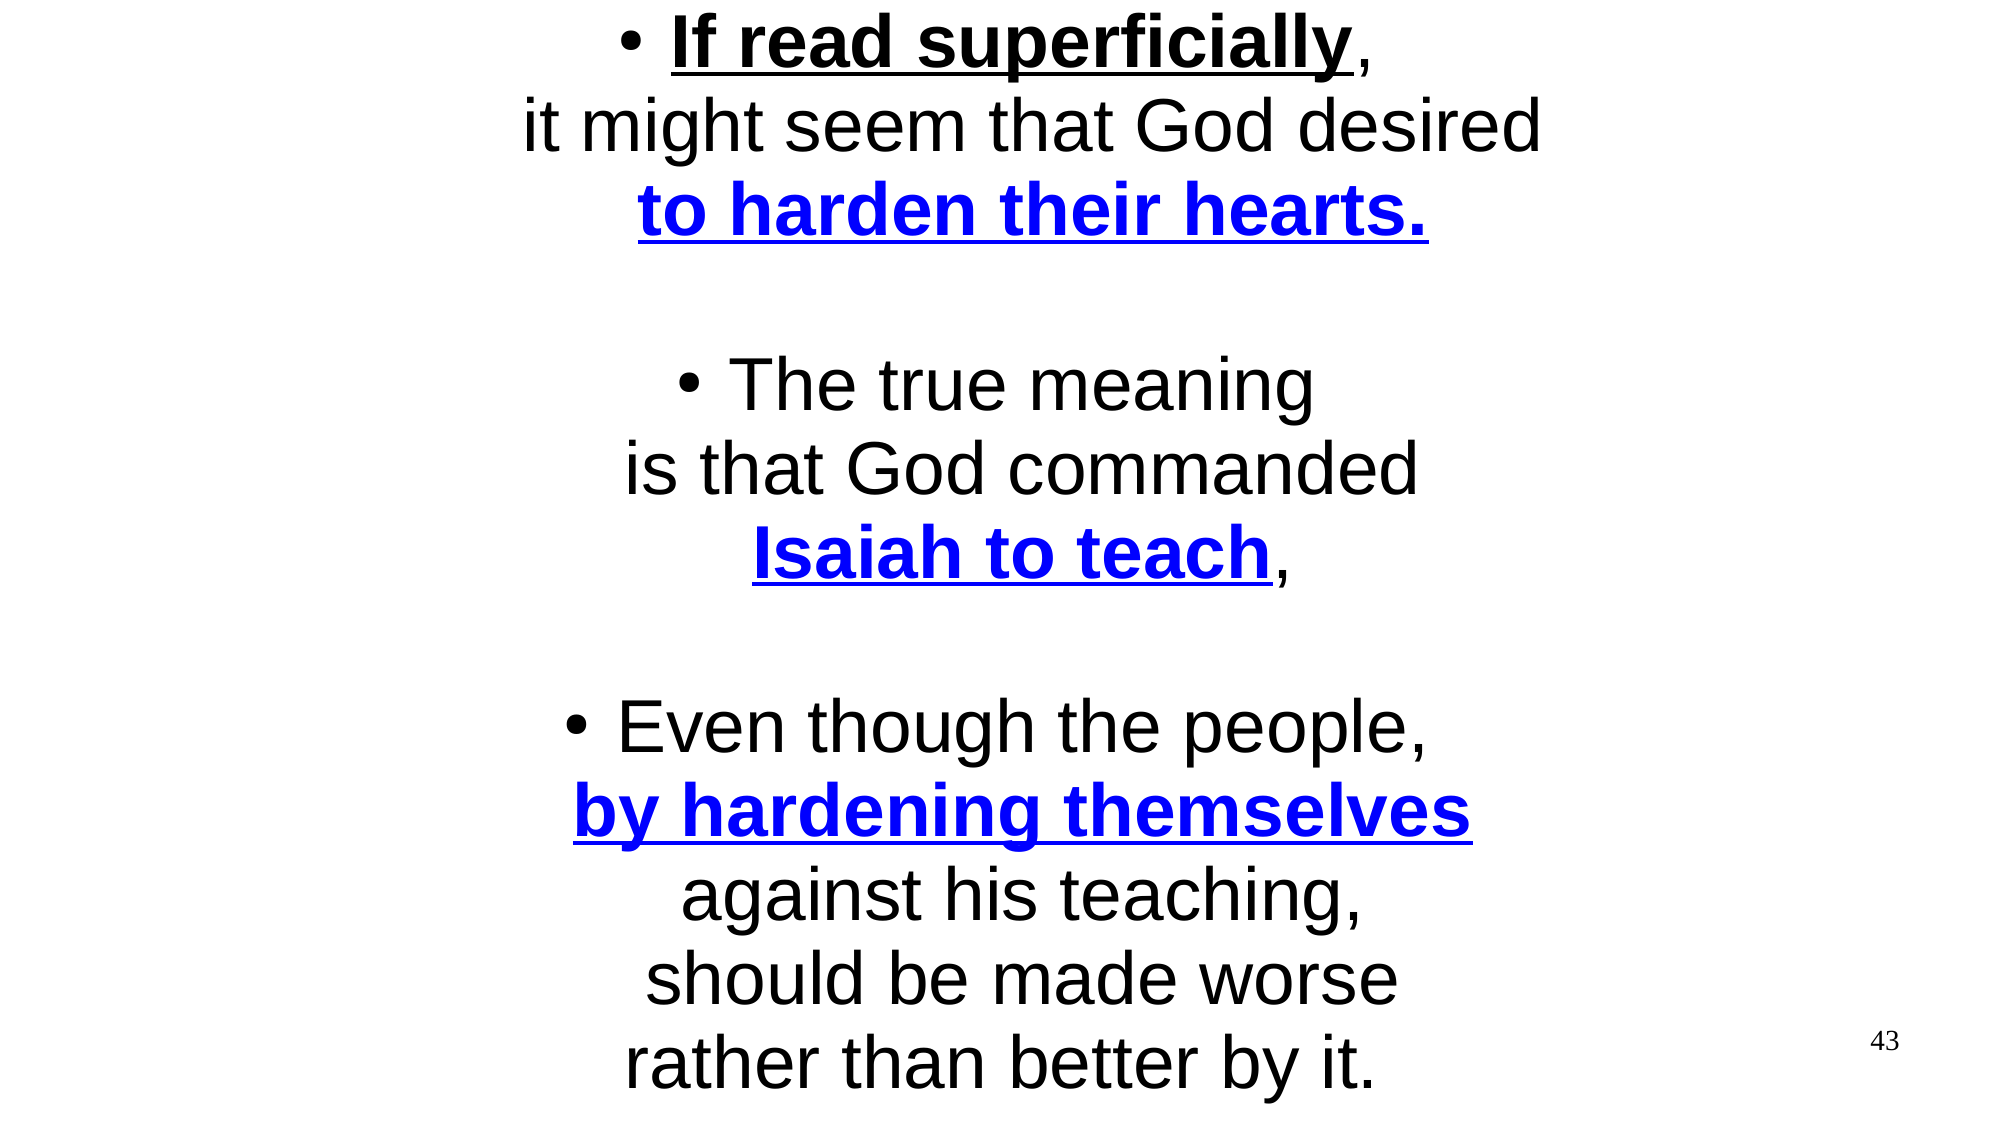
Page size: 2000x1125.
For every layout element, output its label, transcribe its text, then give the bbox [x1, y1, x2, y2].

list If read superficially, it might seem that God desired to harden their hearts. The true meaning is that God commanded Isaiah to teach, Even though the people, by hardening themselves against his teaching, should be made worse rather than better by it. [0, 0, 1996, 1123]
